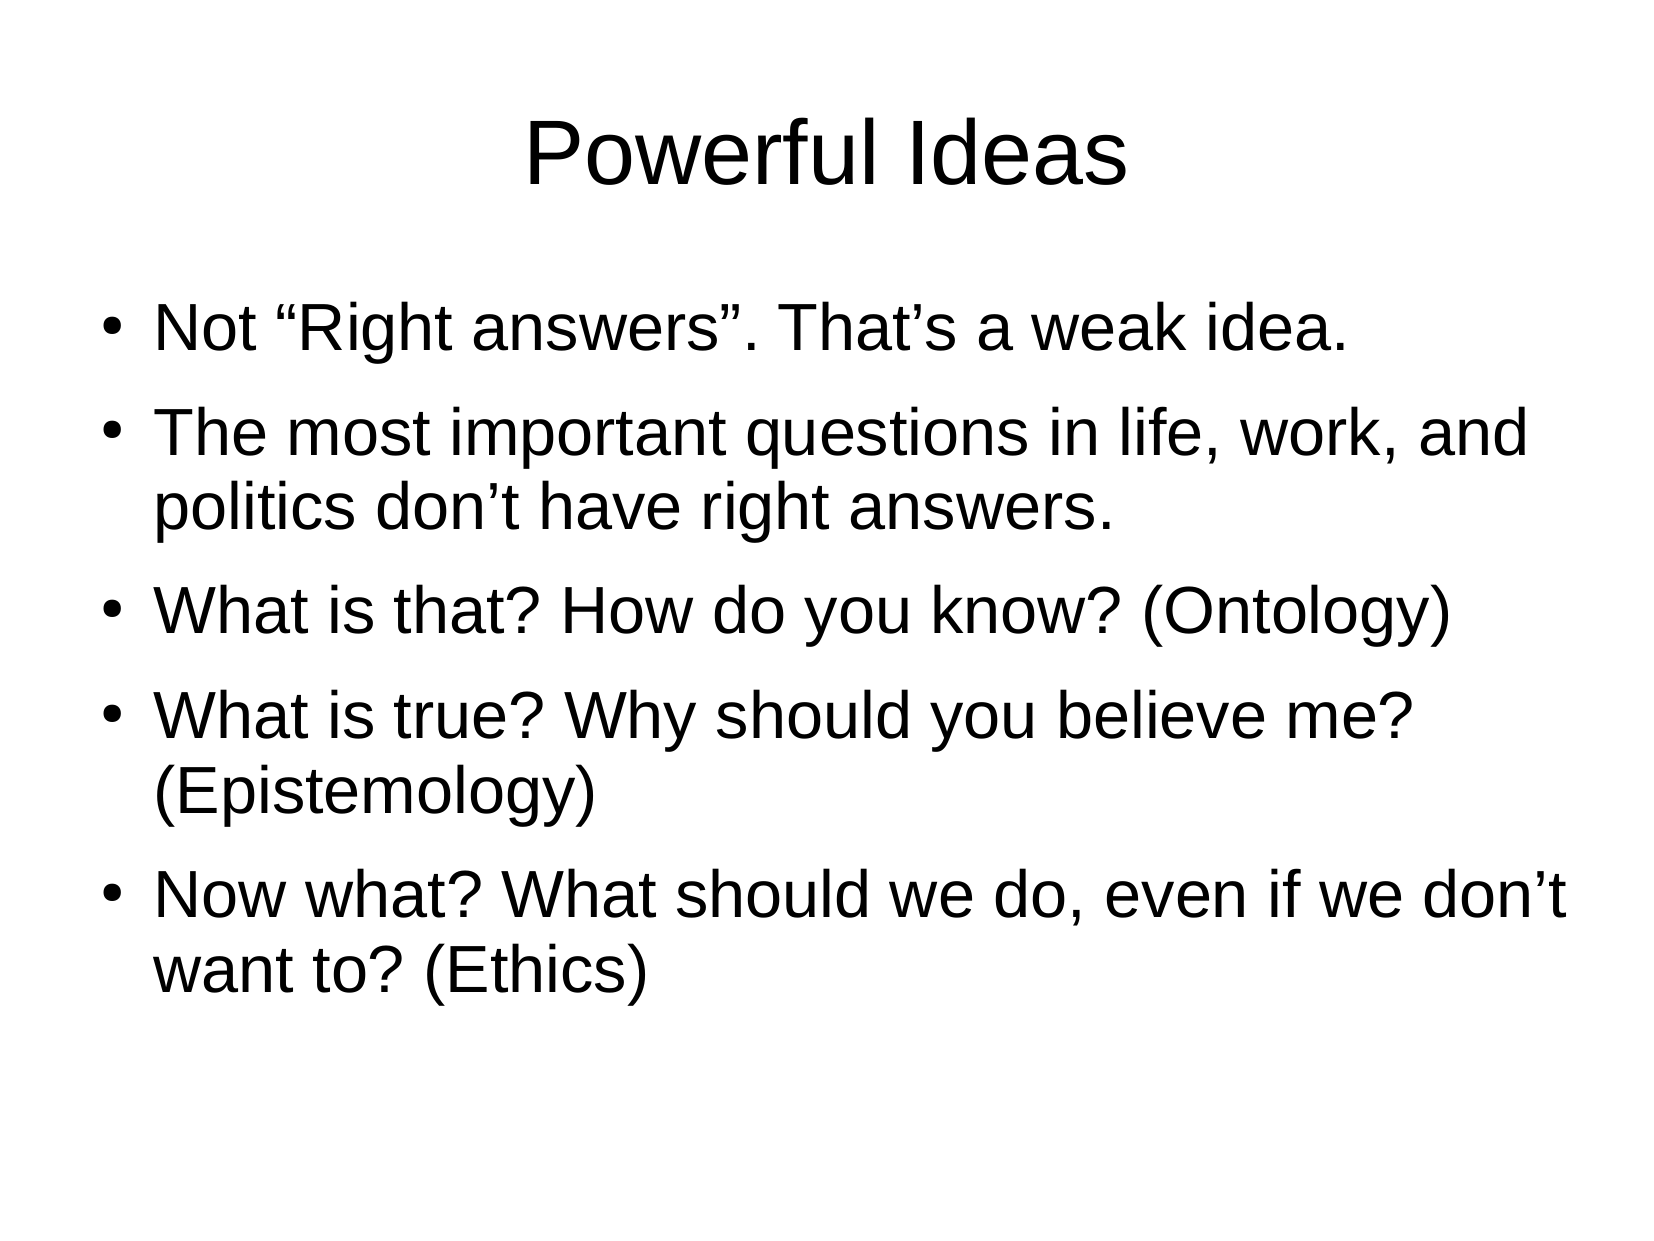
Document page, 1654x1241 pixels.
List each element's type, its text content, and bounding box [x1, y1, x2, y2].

title Powerful Ideas [82, 49, 1571, 257]
list Not “Right answers”. That’s a weak idea. The most important questions in life, work, and politics don’t have right answers. What is that? How do you know? (Ontology) What is true? Why should you believe me? (Epistemology) Now what? What should we do, even if we don’t want to? (Ethics) [82, 290, 1571, 1094]
